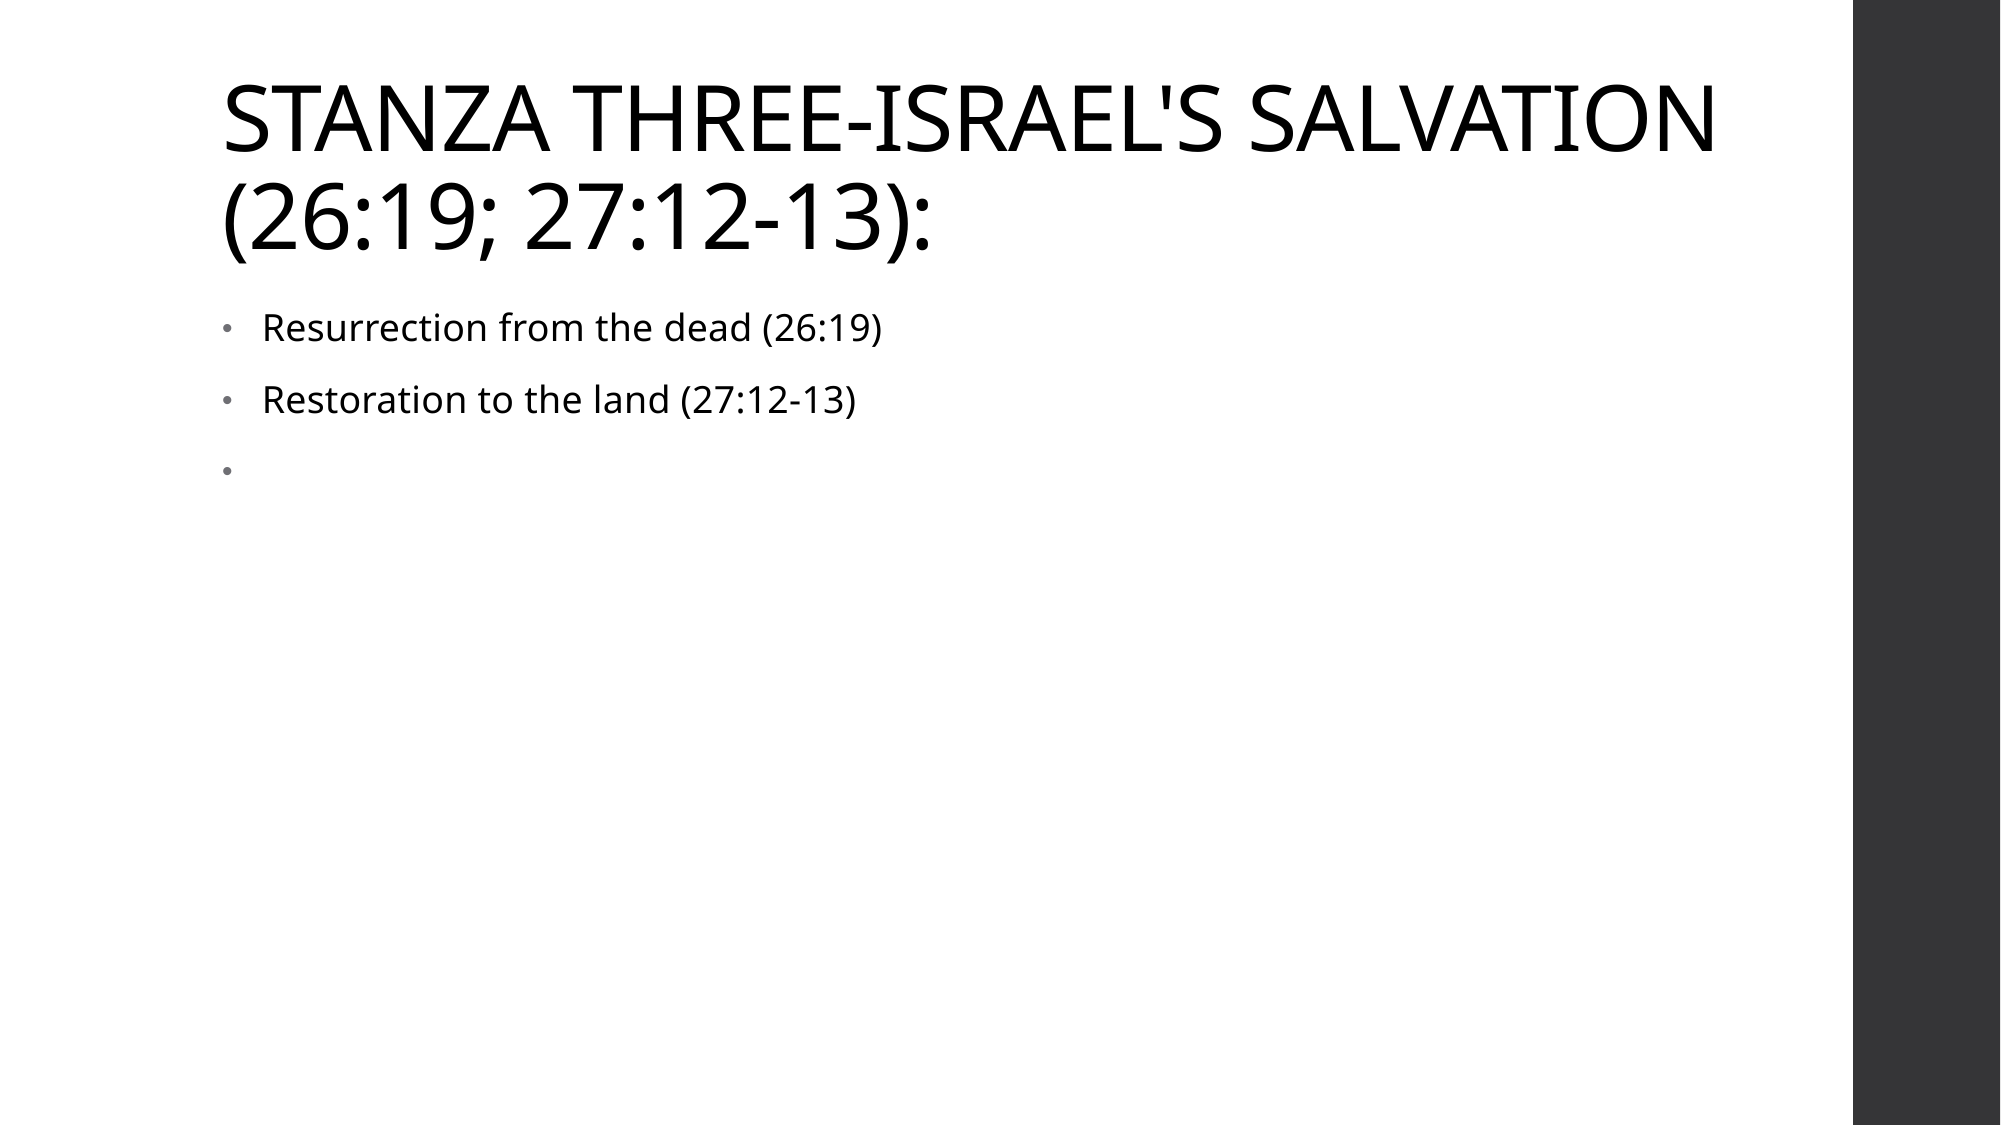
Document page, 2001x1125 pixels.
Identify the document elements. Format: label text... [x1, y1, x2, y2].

title STANZA THREE-ISRAEL'S SALVATION (26:19; 27:12-13): [206, 60, 1797, 278]
list Resurrection from the dead (26:19) Restoration to the land (27:12-13) [206, 299, 1617, 1014]
